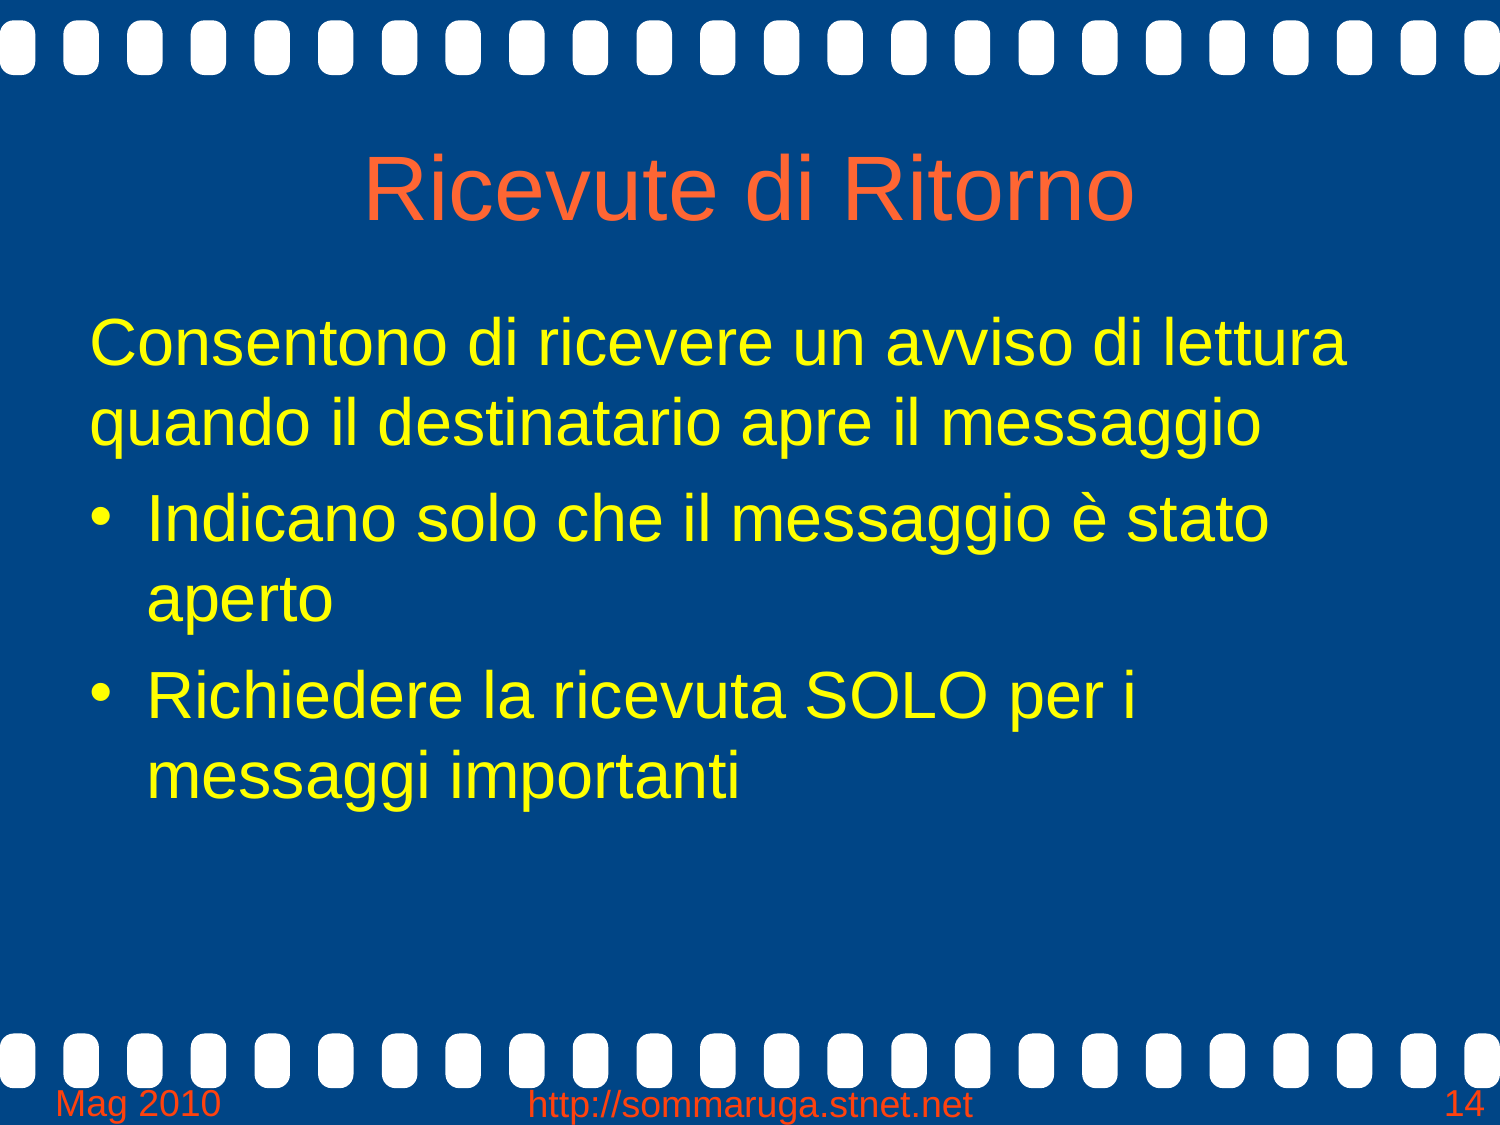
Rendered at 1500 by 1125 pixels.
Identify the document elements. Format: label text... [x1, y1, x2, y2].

title Ricevute di Ritorno [75, 58, 1426, 290]
list Consentono di ricevere un avviso di lettura quando il destinatario apre il messaggio Indicano solo che il messaggio è stato aperto Richiedere la ricevuta SOLO per i messaggi importanti [75, 290, 1426, 1021]
